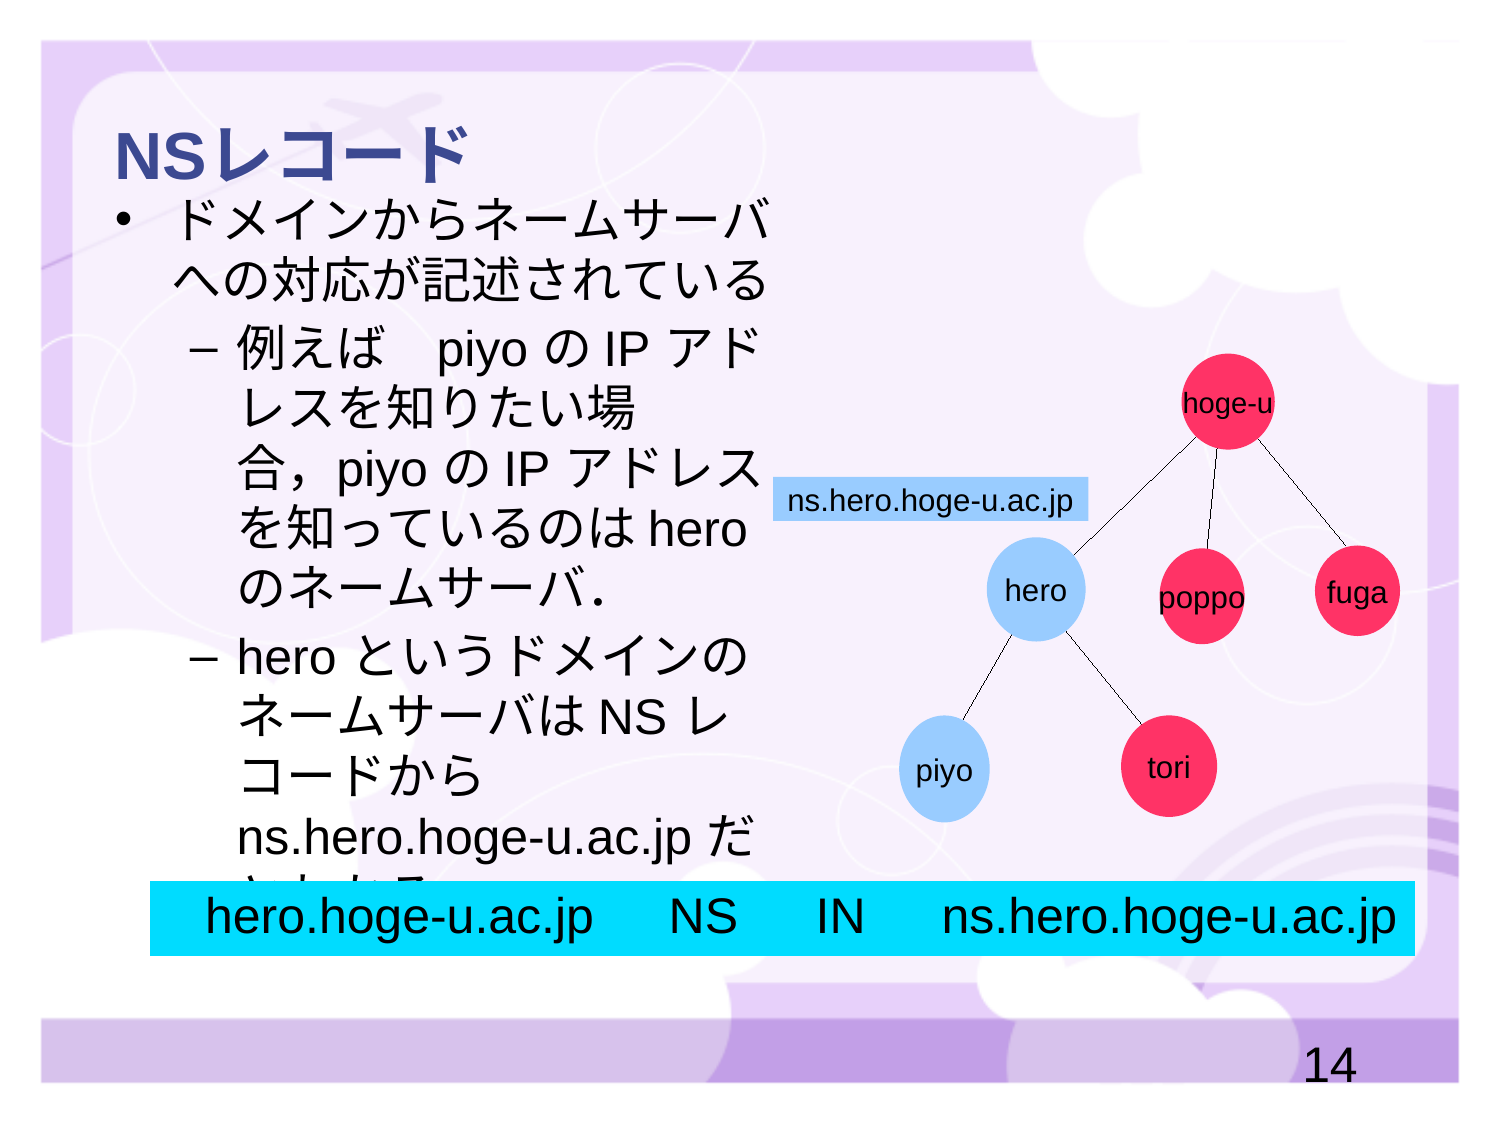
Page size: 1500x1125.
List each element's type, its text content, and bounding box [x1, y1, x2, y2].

text_box fuga [1314, 545, 1401, 637]
table_header hero.hoge-u.ac.jp [150, 881, 650, 956]
title NSレコード [99, 105, 1388, 207]
text_box hoge-u [1181, 353, 1275, 450]
list ドメインからネームサーバへの対応が記述されている 例えば piyo の IP アドレスを知りたい場合，piyo の IP アドレスを知っているのは hero のネームサーバ． hero というドメインのネームサーバは NS レコードから ns.hero.hoge-u.ac.jp だとわかる． [99, 180, 802, 923]
text_box ns.hero.hoge-u.ac.jp [773, 476, 1089, 521]
picture [0, 0, 1500, 1125]
text_box tori [1121, 715, 1218, 817]
text_box poppo [1159, 548, 1245, 645]
table_header NS [650, 881, 757, 956]
text_box hero [986, 537, 1086, 642]
table_header ns.hero.hoge-u.ac.jp [924, 881, 1415, 956]
text_box piyo [899, 715, 990, 823]
table_header IN [757, 881, 924, 956]
text_box poppo [1163, 593, 1171, 606]
